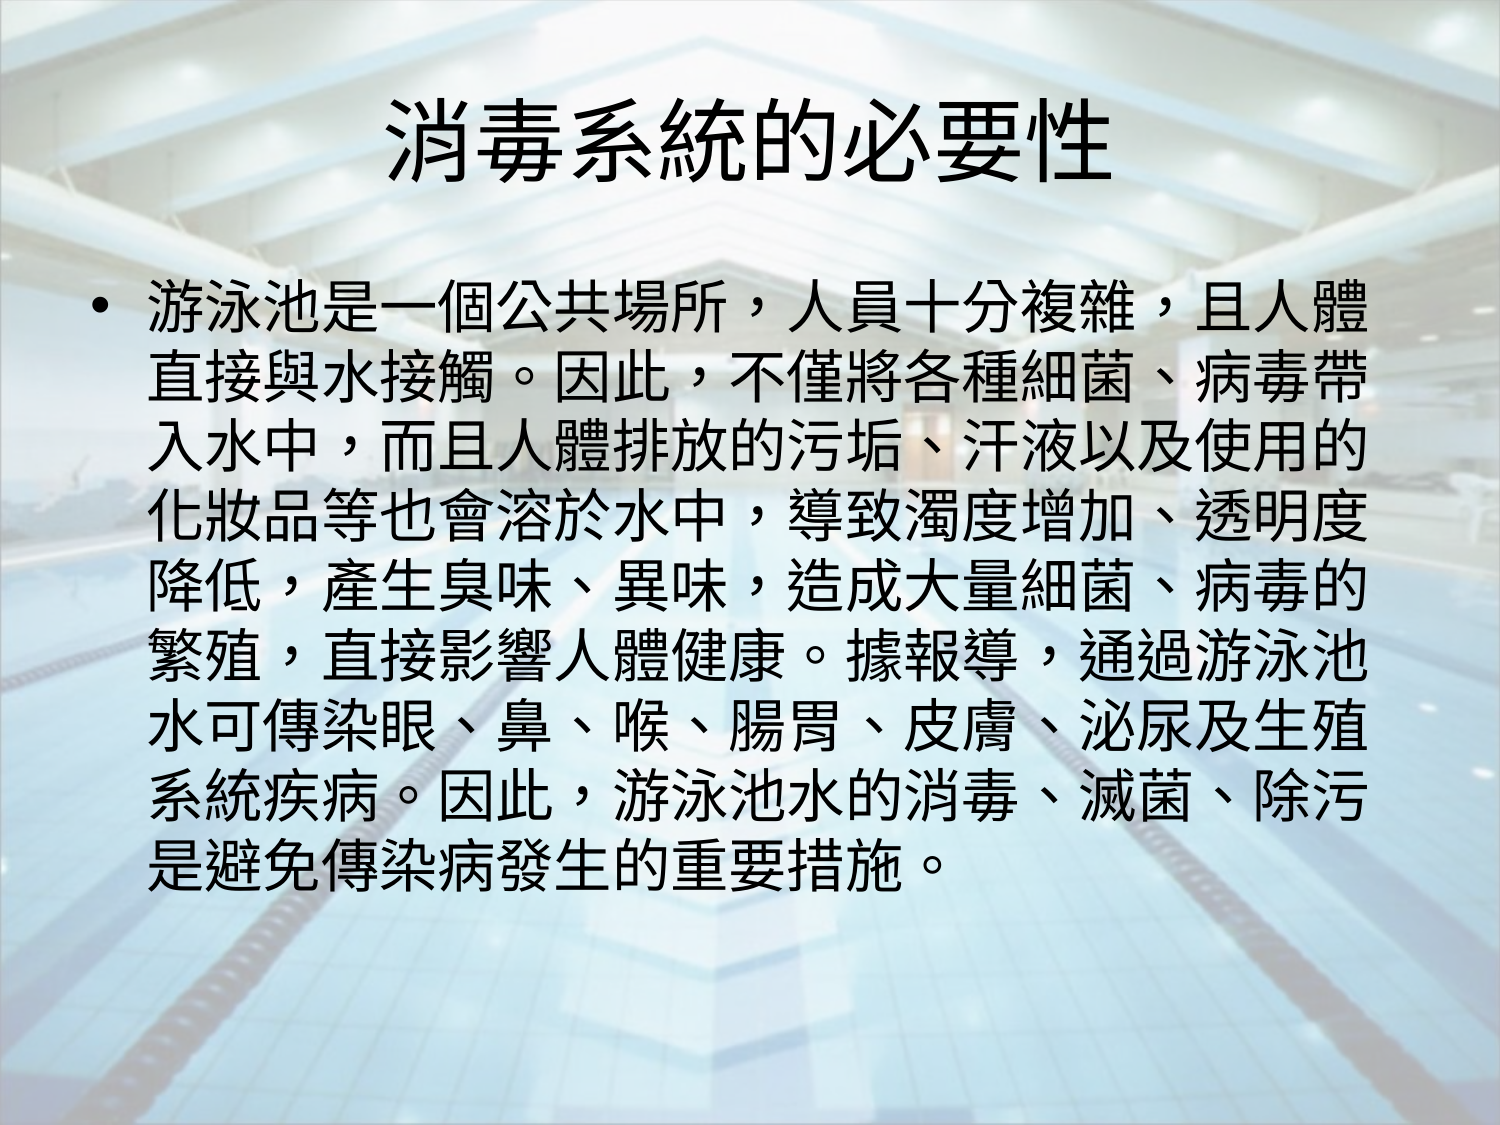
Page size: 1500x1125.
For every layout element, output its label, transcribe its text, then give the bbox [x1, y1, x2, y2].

title 消毒系統的必要性 [75, 45, 1425, 233]
list 游泳池是一個公共場所，人員十分複雜，且人體直接與水接觸。因此，不僅將各種細菌、病毒帶入水中，而且人體排放的污垢、汗液以及使用的化妝品等也會溶於水中，導致濁度增加、透明度降低，產生臭味、異味，造成大量細菌、病毒的繁殖，直接影響人體健康。據報導，通過游泳池水可傳染眼、鼻、喉、腸胃、皮膚、泌尿及生殖系統疾病。因此，游泳池水的消毒、滅菌、除污是避免傳染病發生的重要措施。 [75, 262, 1425, 1005]
